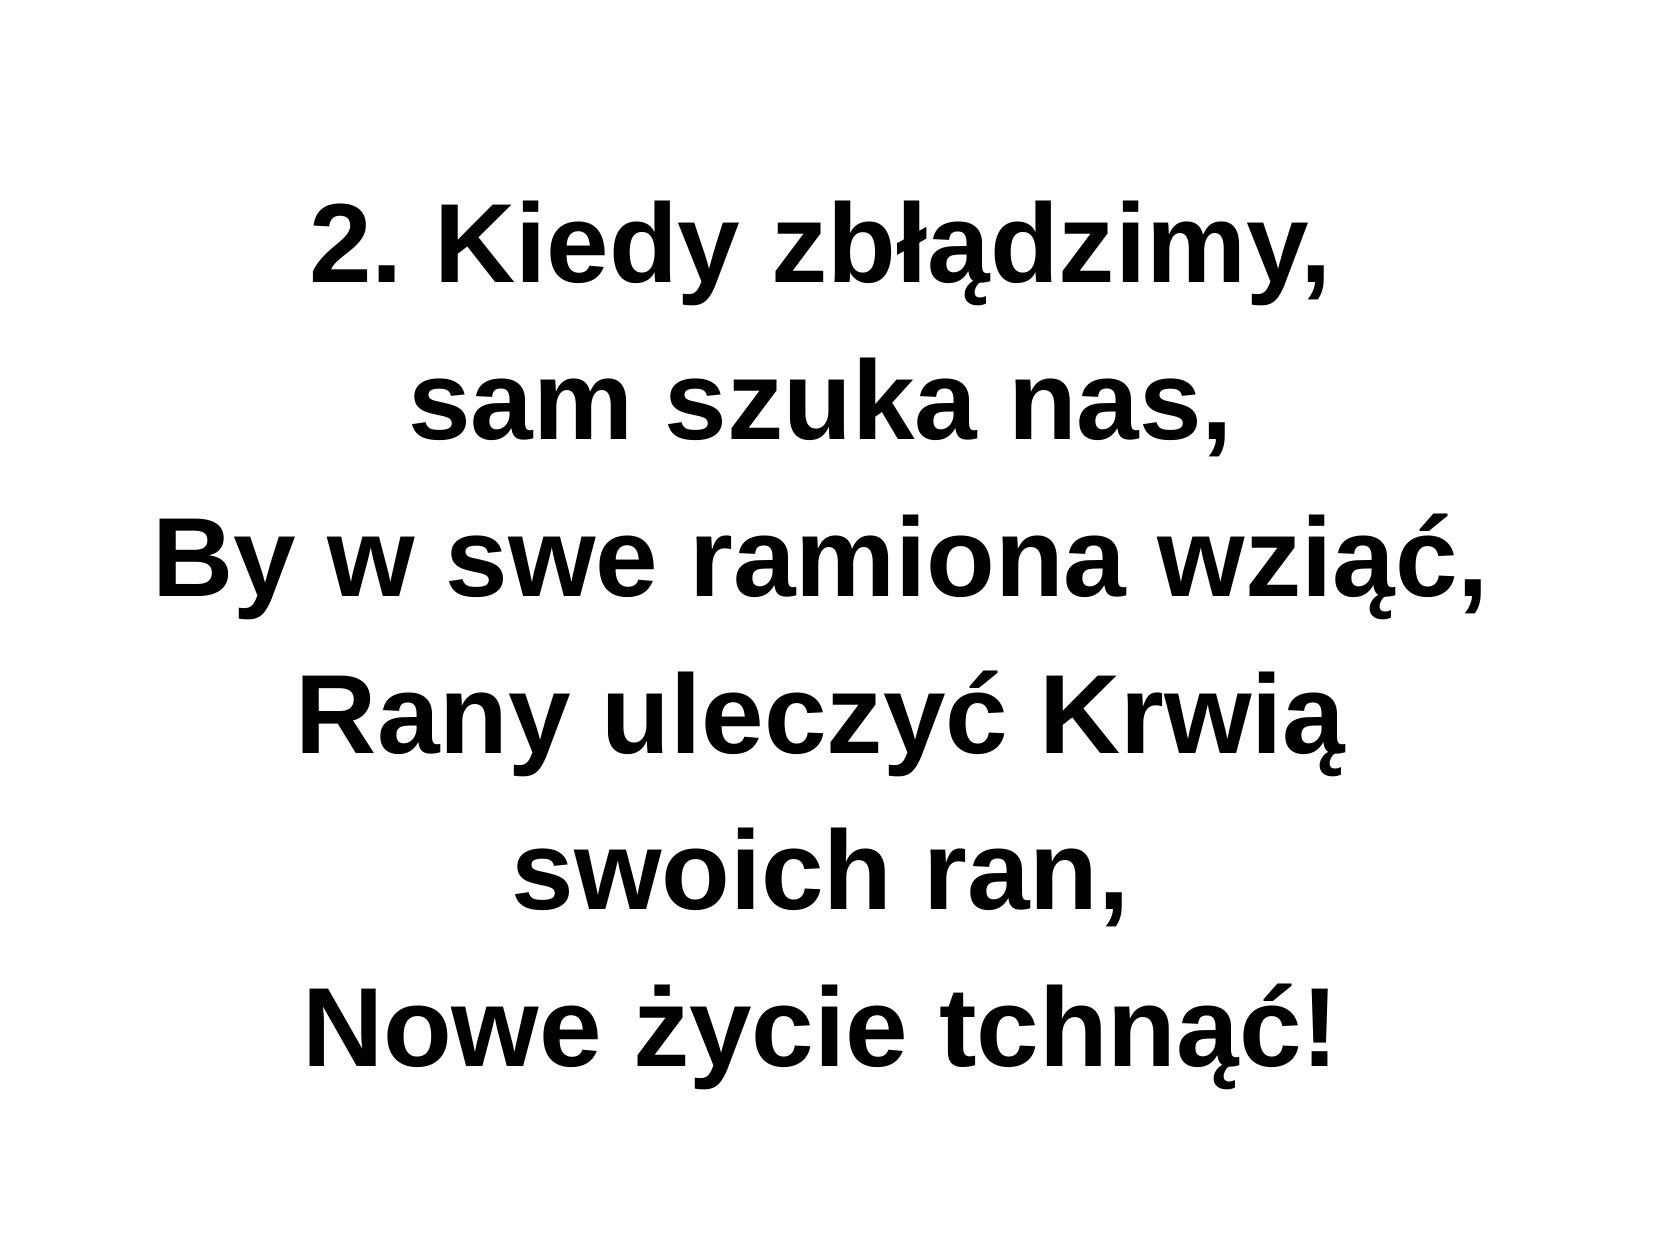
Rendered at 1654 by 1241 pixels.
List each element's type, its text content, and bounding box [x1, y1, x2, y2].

subtitle 2. Kiedy zbłądzimy, sam szuka nas, By w swe ramiona wziąć, Rany uleczyć Krwią swoich ran, Nowe życie tchnąć! [0, 0, 1642, 1241]
